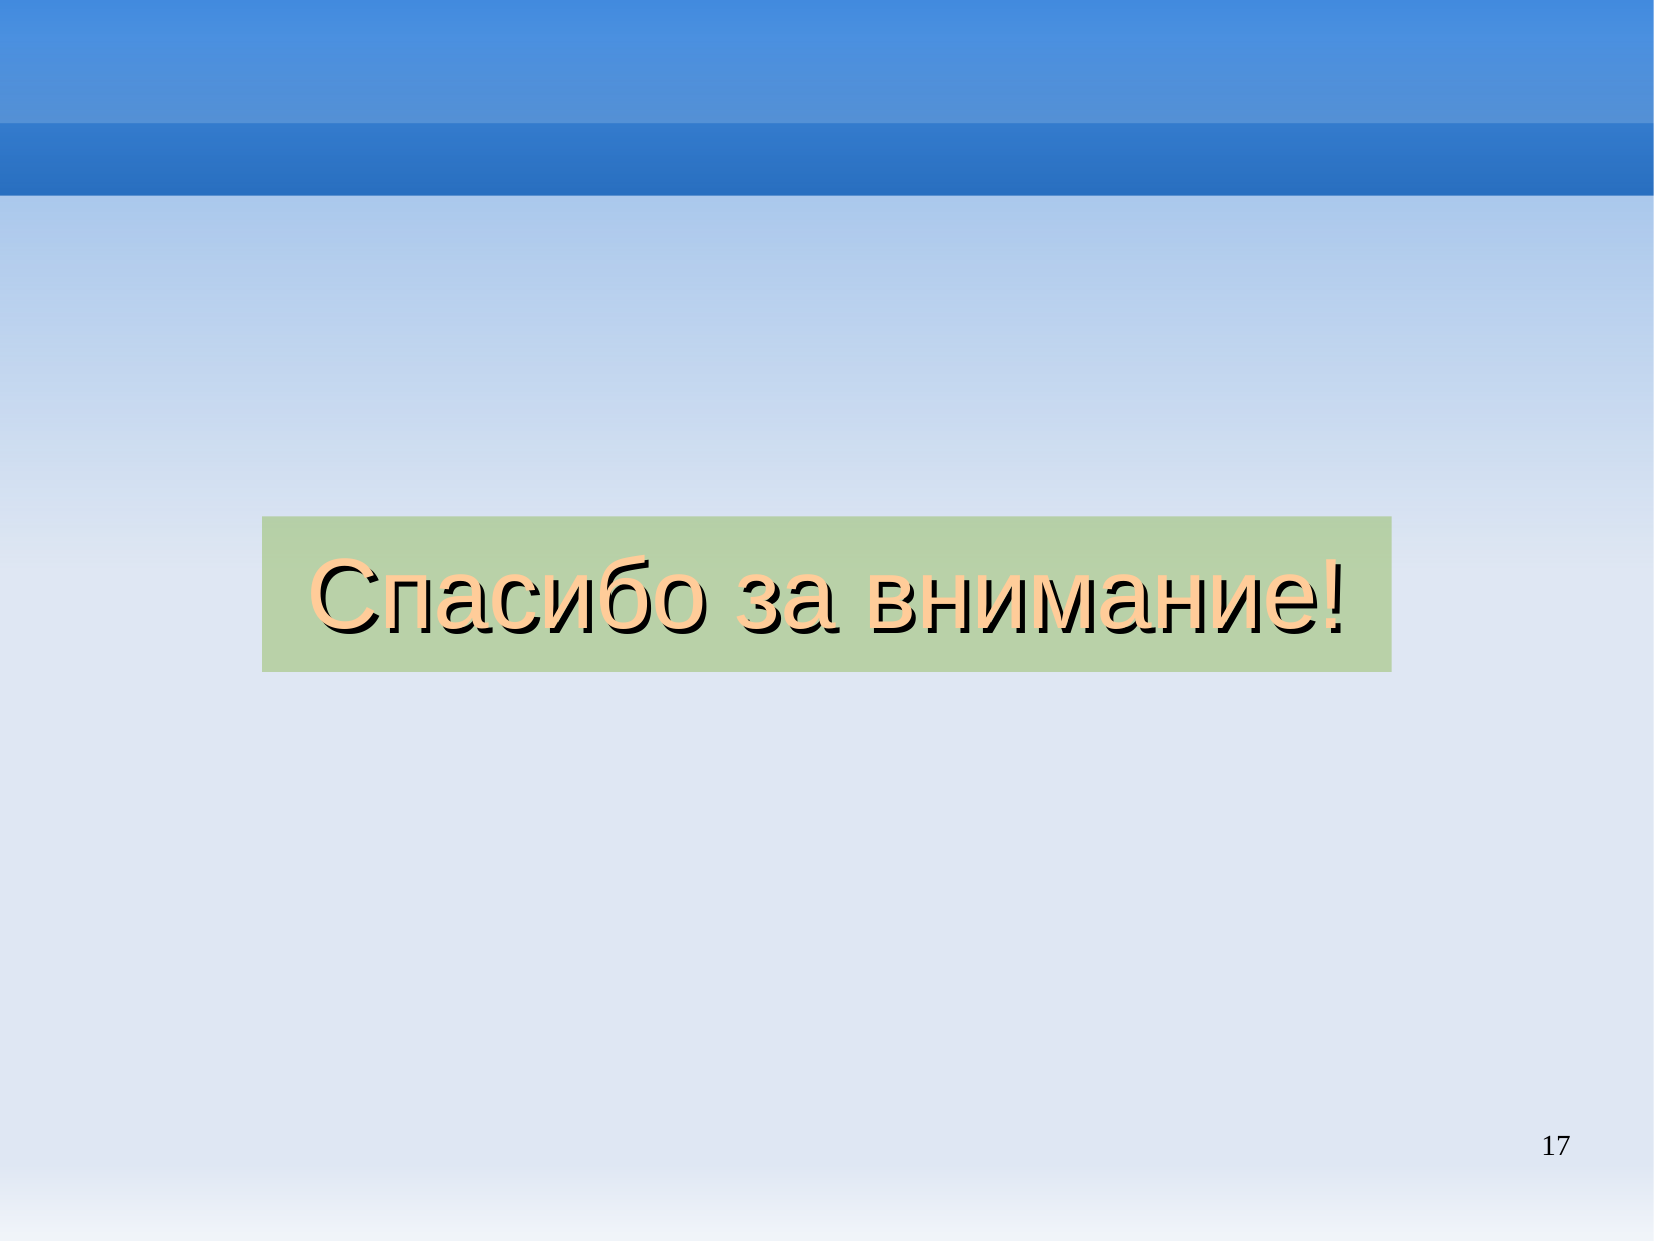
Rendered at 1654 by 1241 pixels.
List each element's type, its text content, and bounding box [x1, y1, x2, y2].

picture [0, 0, 1654, 1241]
title Спасибо за внимание! [262, 516, 1392, 672]
